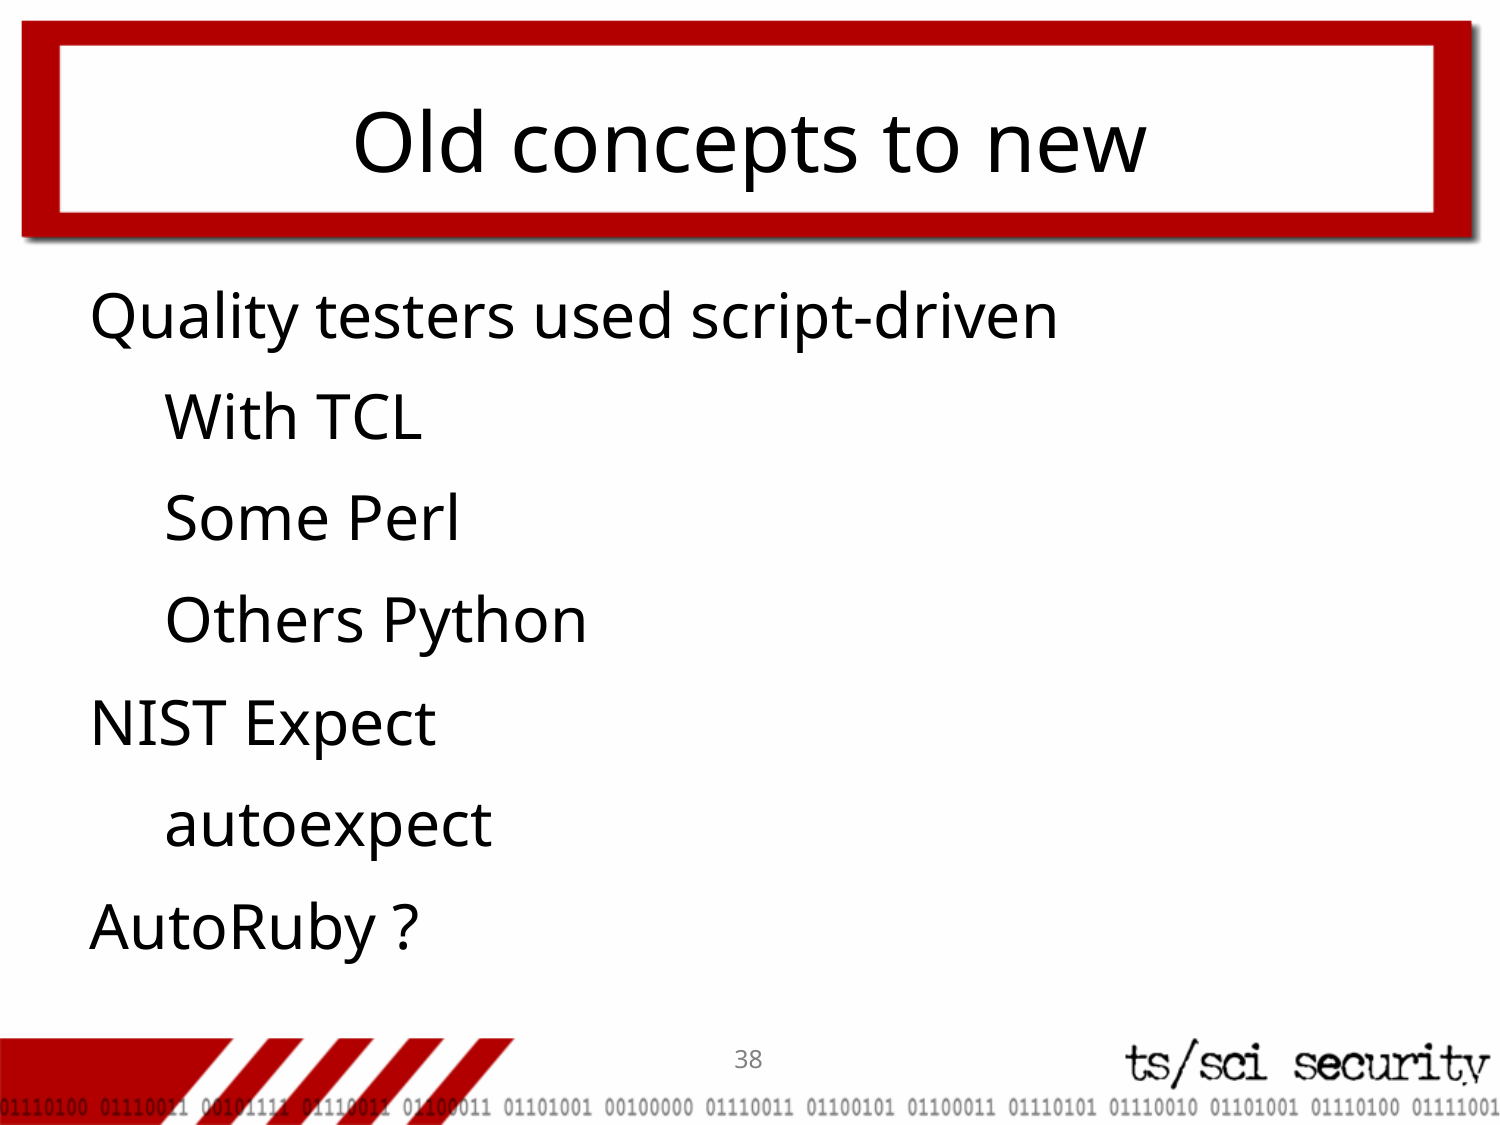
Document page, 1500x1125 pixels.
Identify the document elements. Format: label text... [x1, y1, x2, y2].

picture [0, 0, 1500, 1125]
title Old concepts to new [75, 45, 1426, 233]
list Quality testers used script-driven With TCL Some Perl Others Python NIST Expect autoexpect AutoRuby ? [75, 262, 1426, 1006]
